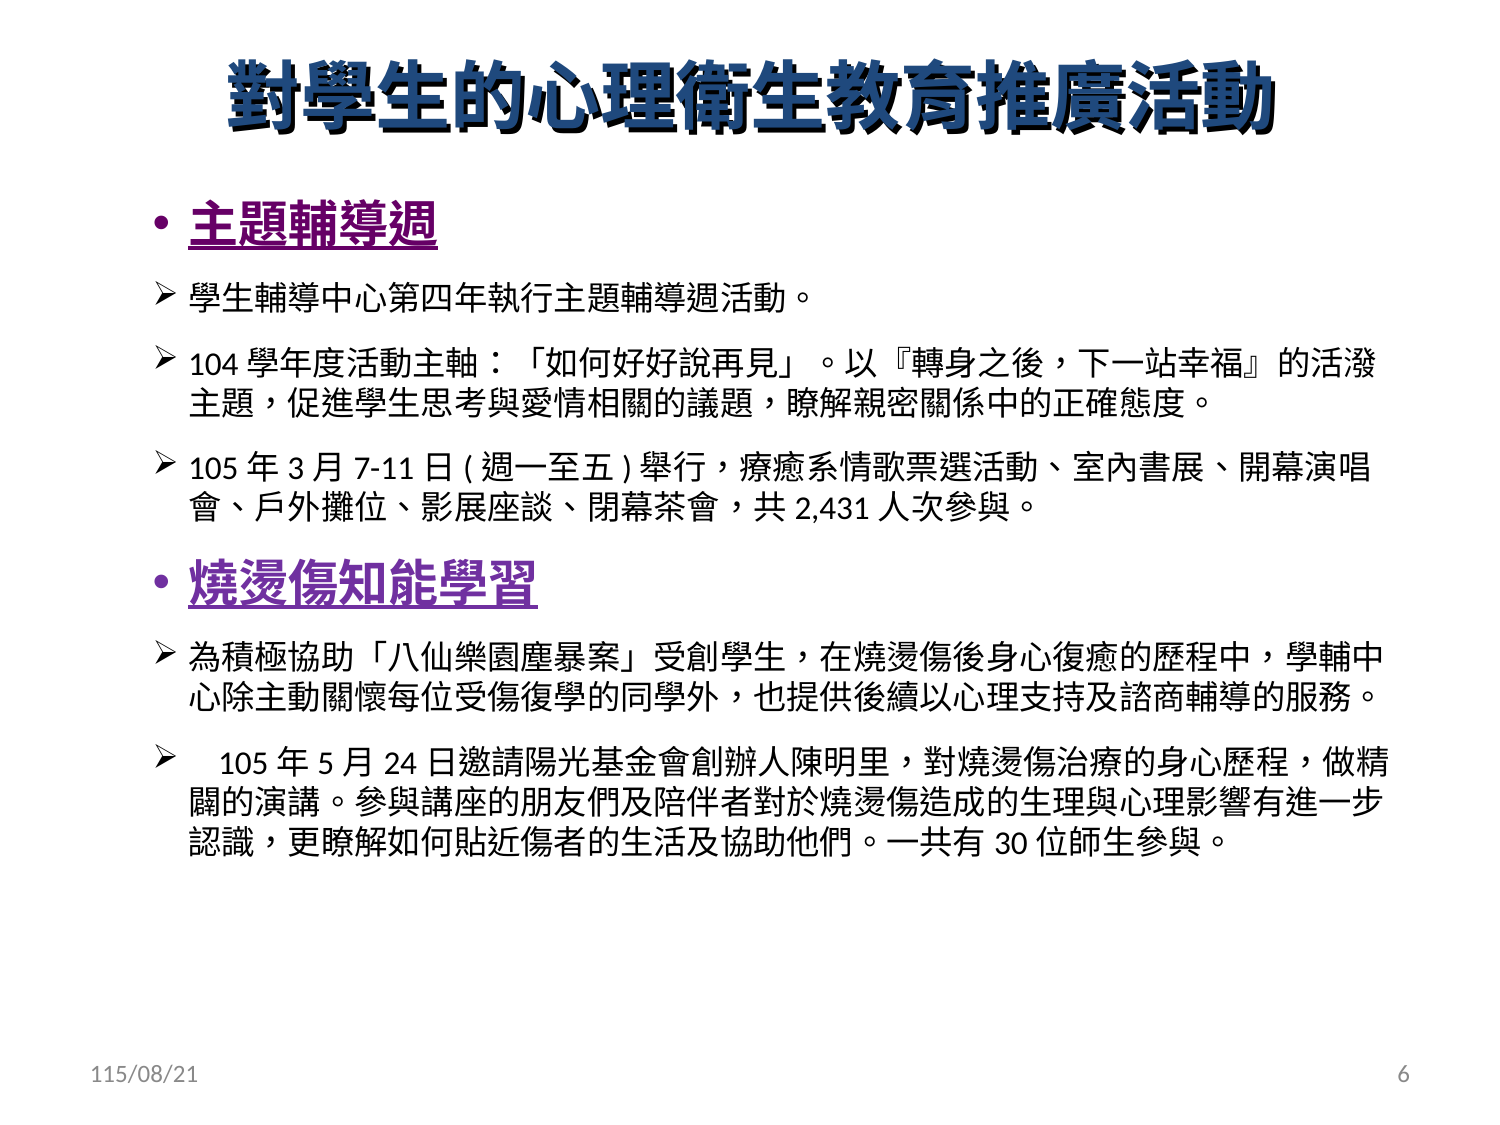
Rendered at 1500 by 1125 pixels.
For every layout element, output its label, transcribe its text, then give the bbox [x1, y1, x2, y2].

text_box <編號> [1074, 1042, 1426, 1103]
text_box 主題輔導週 學生輔導中心第四年執行主題輔導週活動。 104學年度活動主軸：「如何好好說再見」。以『轉身之後，下一站幸福』的活潑主題，促進學生思考與愛情相關的議題，瞭解親密關係中的正確態度。 105年3月7-11日(週一至五)舉行，療癒系情歌票選活動、室內書展、開幕演唱會、戶外攤位、影展座談、閉幕茶會，共2,431人次參與。 燒燙傷知能學習 為積極協助「八仙樂園塵暴案」受創學生，在燒燙傷後身心復癒的歷程中，學輔中心除主動關懷每位受傷復學的同學外，也提供後續以心理支持及諮商輔導的服務。 105年5月24日邀請陽光基金會創辦人陳明里，對燒燙傷治療的身心歷程，做精闢的演講。參與講座的朋友們及陪伴者對於燒燙傷造成的生理與心理影響有進一步認識，更瞭解如何貼近傷者的生活及協助他們。一共有30位師生參與。 [117, 184, 1405, 934]
text_box 106/07/17 [74, 1042, 426, 1103]
title 對學生的心理衛生教育推廣活動 [75, 45, 1426, 233]
